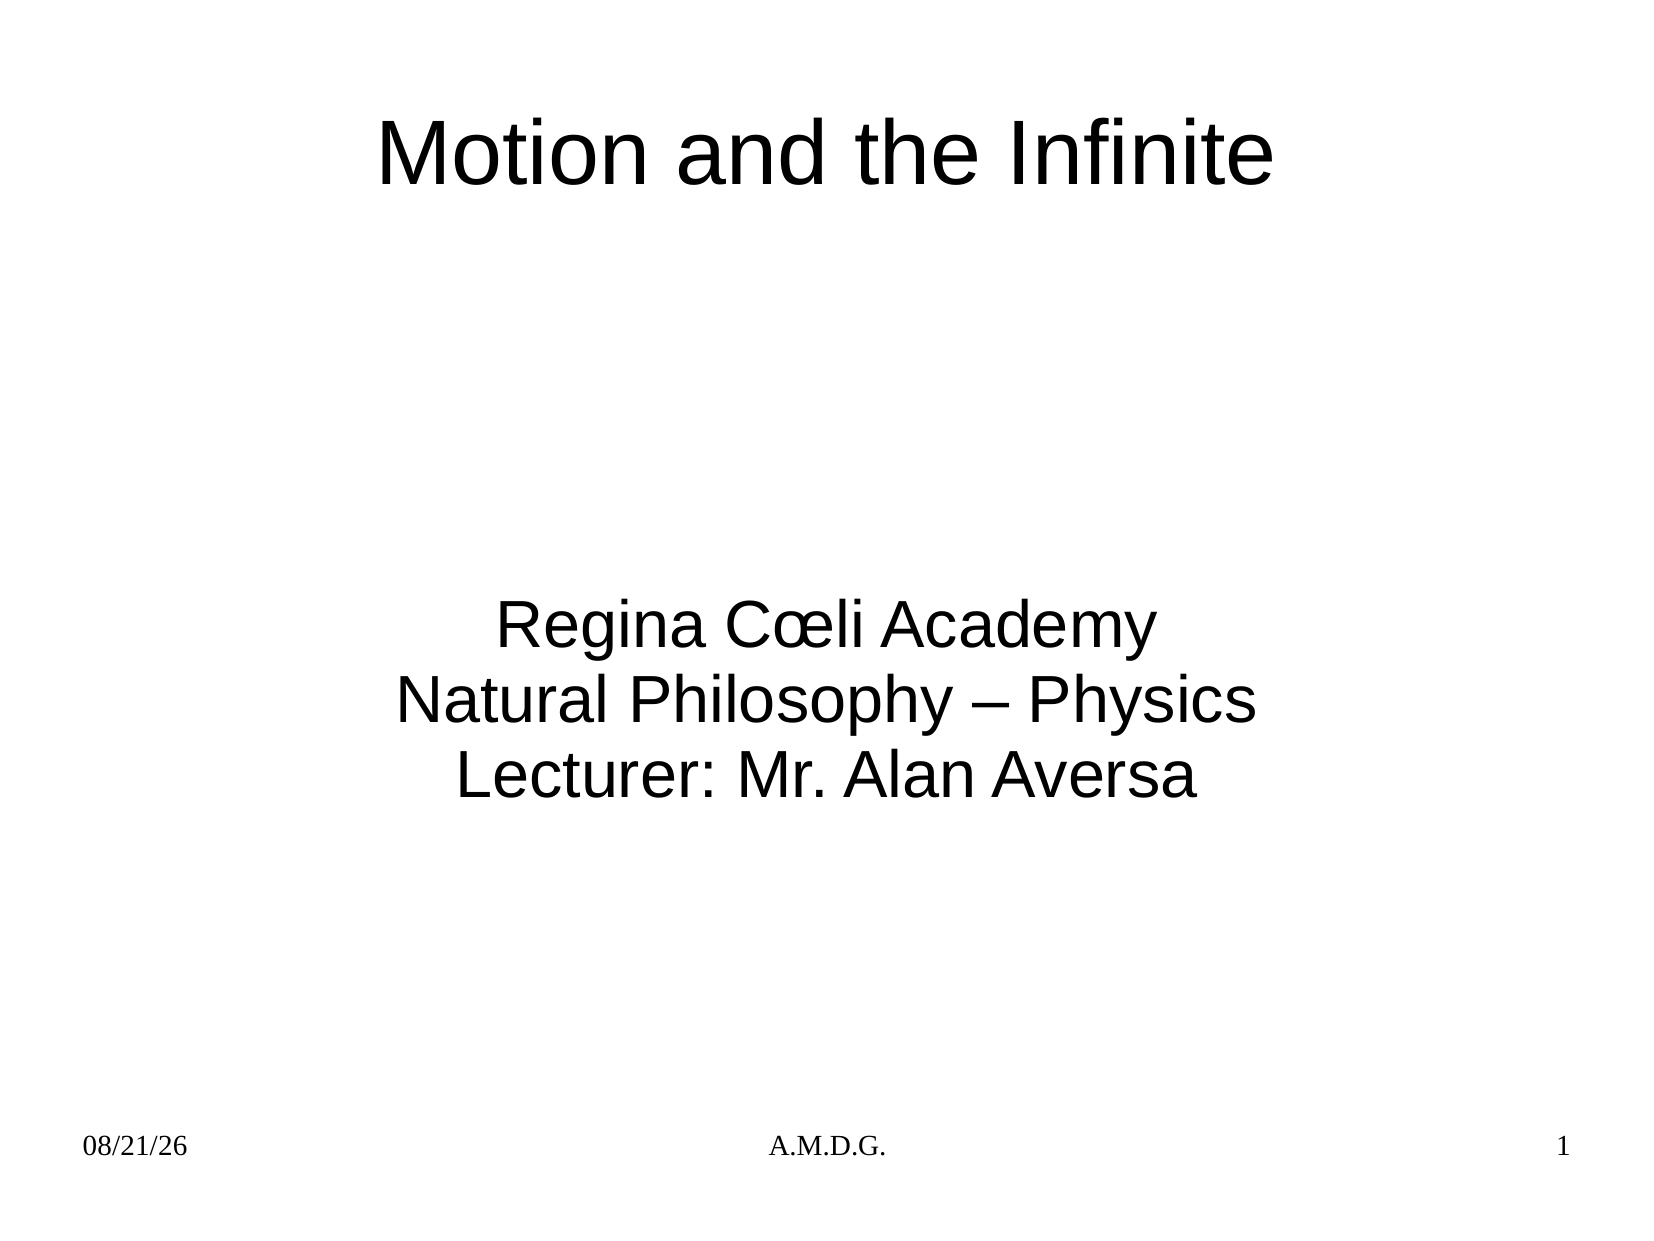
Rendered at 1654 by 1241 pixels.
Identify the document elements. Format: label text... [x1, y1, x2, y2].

title Motion and the Infinite [82, 49, 1571, 257]
subtitle Regina Cœli Academy Natural Philosophy – Physics Lecturer: Mr. Alan Aversa [82, 290, 1571, 1109]
